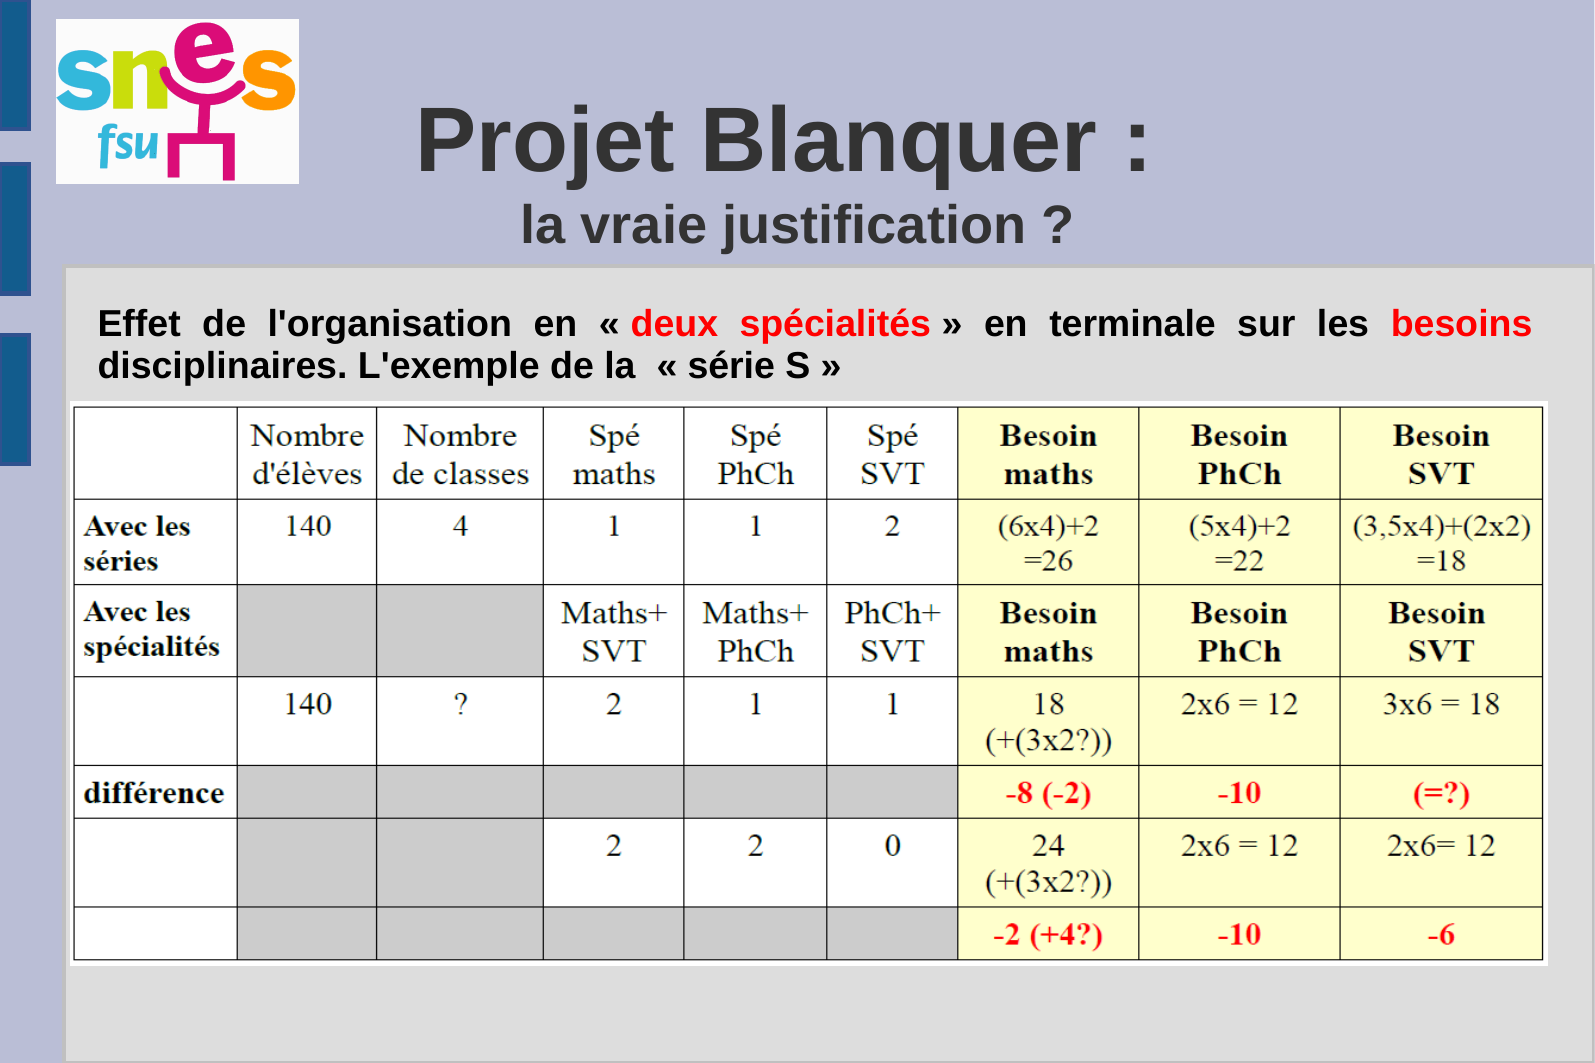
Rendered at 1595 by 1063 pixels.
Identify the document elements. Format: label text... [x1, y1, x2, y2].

text_box Effet de l'organisation en « deux spécialités » en terminale sur les besoins disciplinaires. L'exemple de la « série S » [82, 295, 1548, 440]
picture [56, 19, 299, 184]
title Projet Blanquer : la vraie justification ? [117, 56, 1479, 277]
picture [70, 401, 1548, 966]
